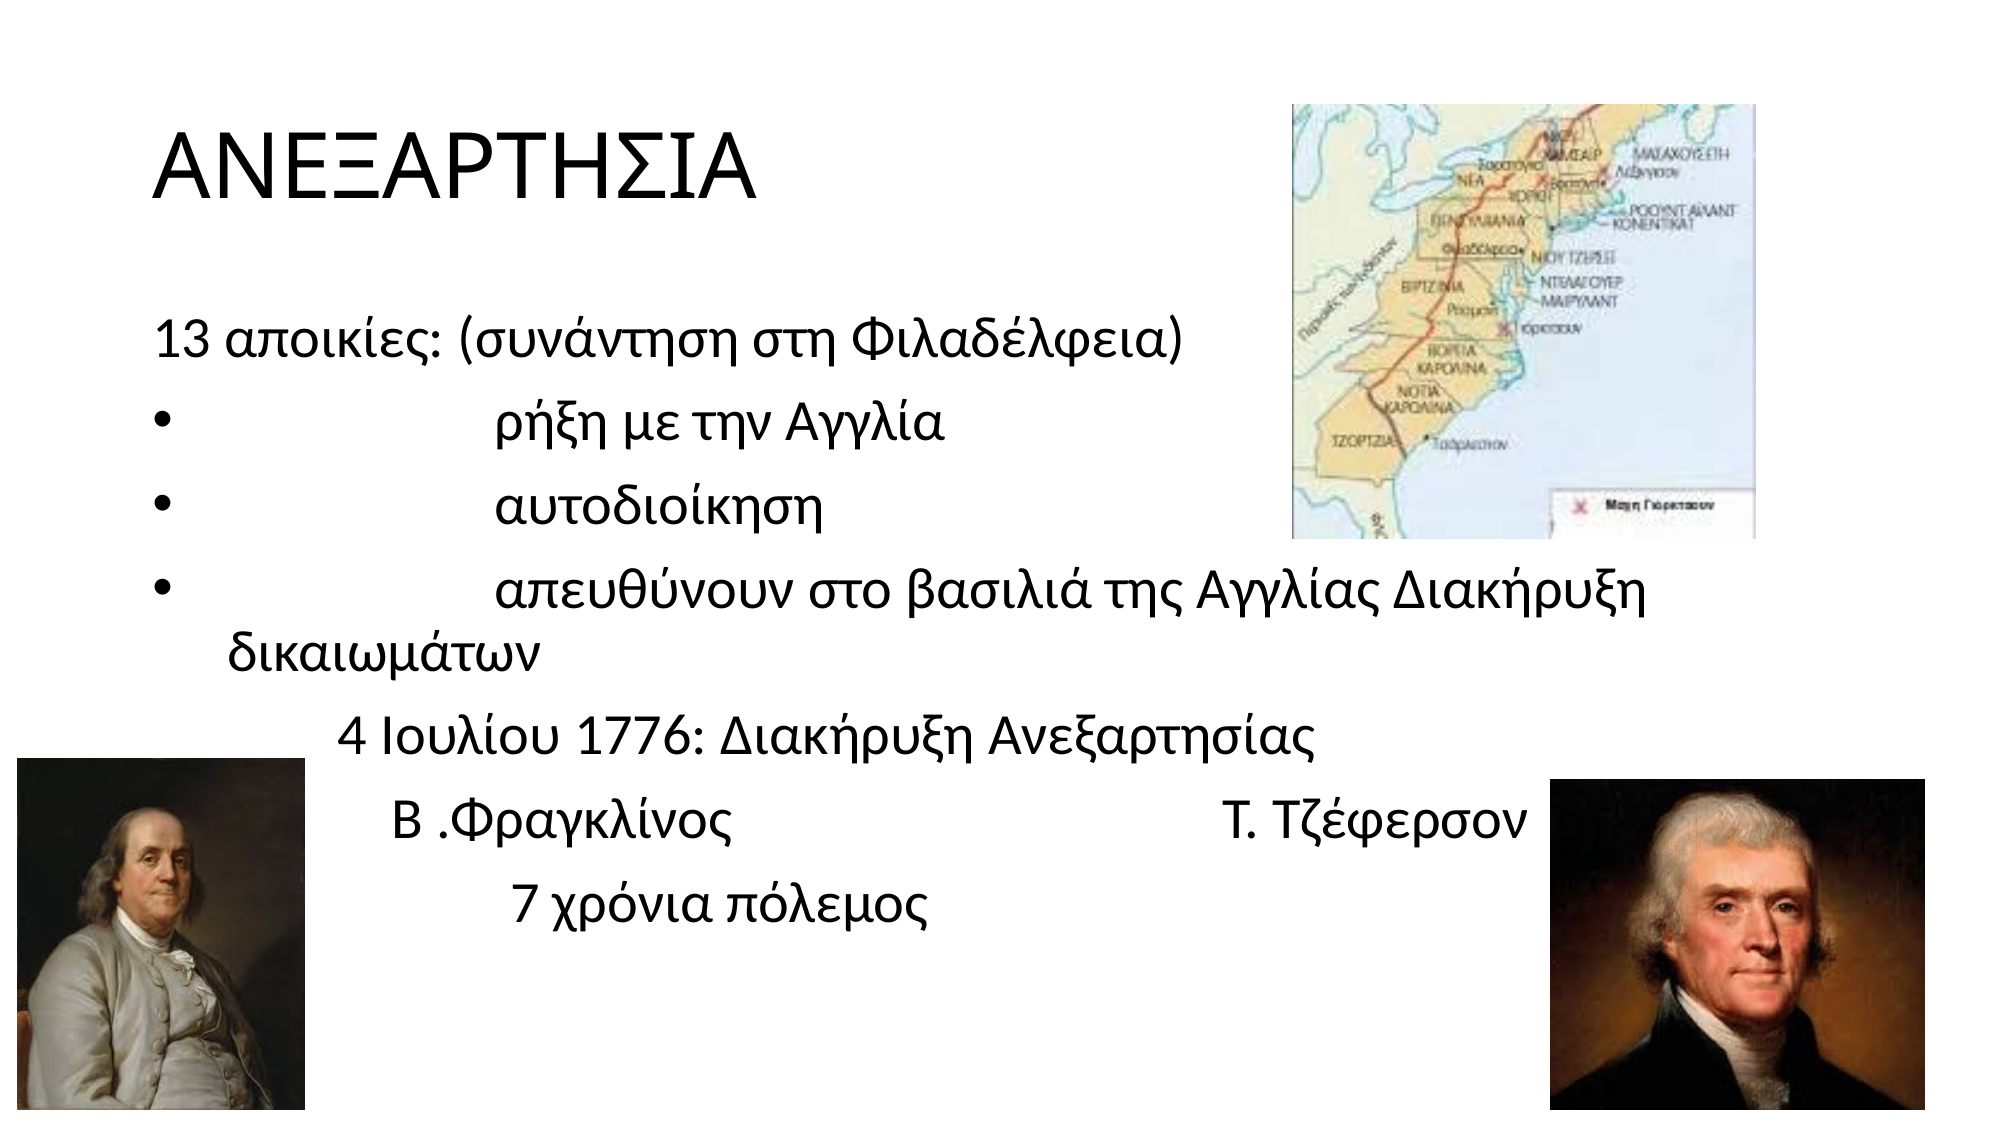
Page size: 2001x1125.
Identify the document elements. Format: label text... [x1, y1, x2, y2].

picture [1292, 104, 1756, 539]
title ΑΝΕΞΑΡΤΗΣΙΑ [137, 59, 1863, 278]
picture [17, 758, 305, 1110]
list 13 αποικίες: (συνάντηση στη Φιλαδέλφεια) ρήξη με την Αγγλία αυτοδιοίκηση απευθύνουν στο βασιλιά της Αγγλίας Διακήρυξη δικαιωμάτων 4 Ιουλίου 1776: Διακήρυξη Ανεξαρτησίας Β .Φραγκλίνος Τ. Τζέφερσον 7 χρόνια πόλεμος [137, 299, 1863, 1014]
picture [1550, 779, 1925, 1110]
